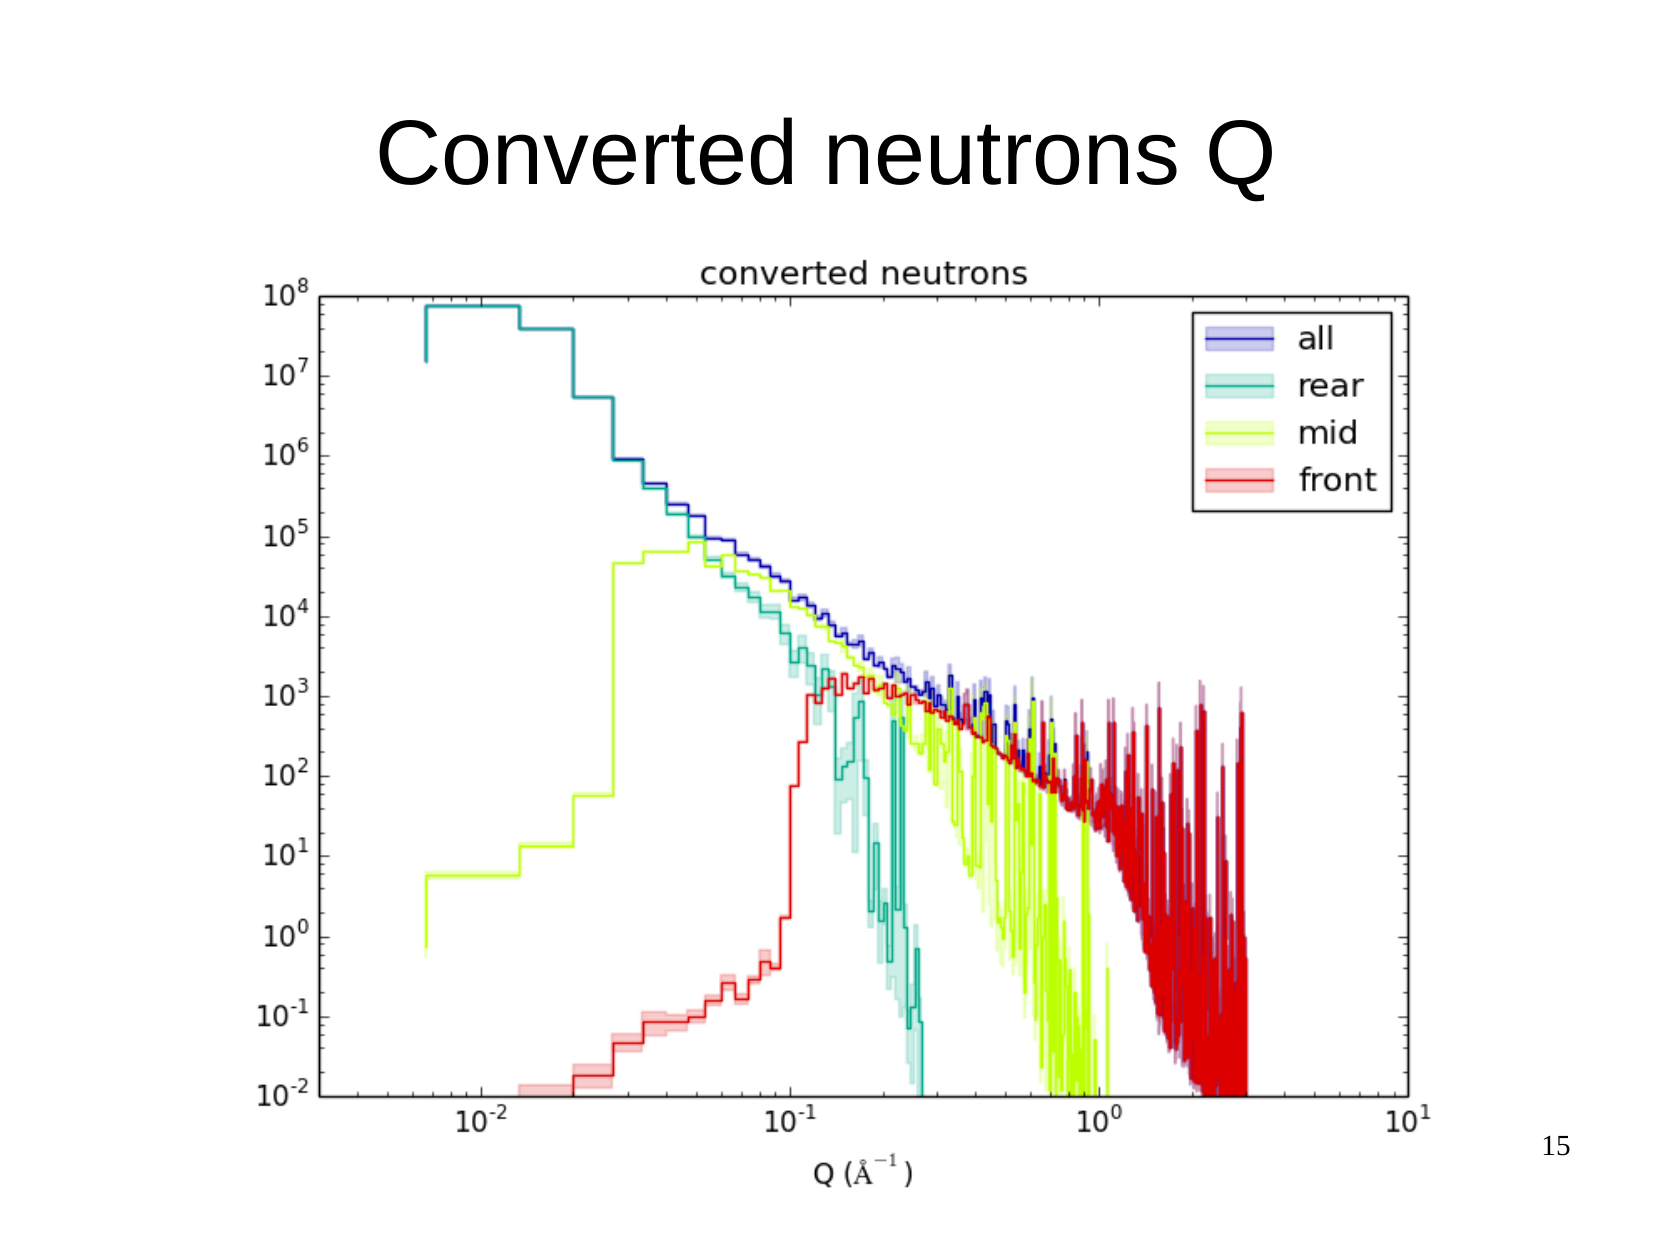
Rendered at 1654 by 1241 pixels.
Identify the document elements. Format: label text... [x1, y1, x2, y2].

title Converted neutrons Q [82, 49, 1571, 257]
picture [152, 218, 1488, 1194]
